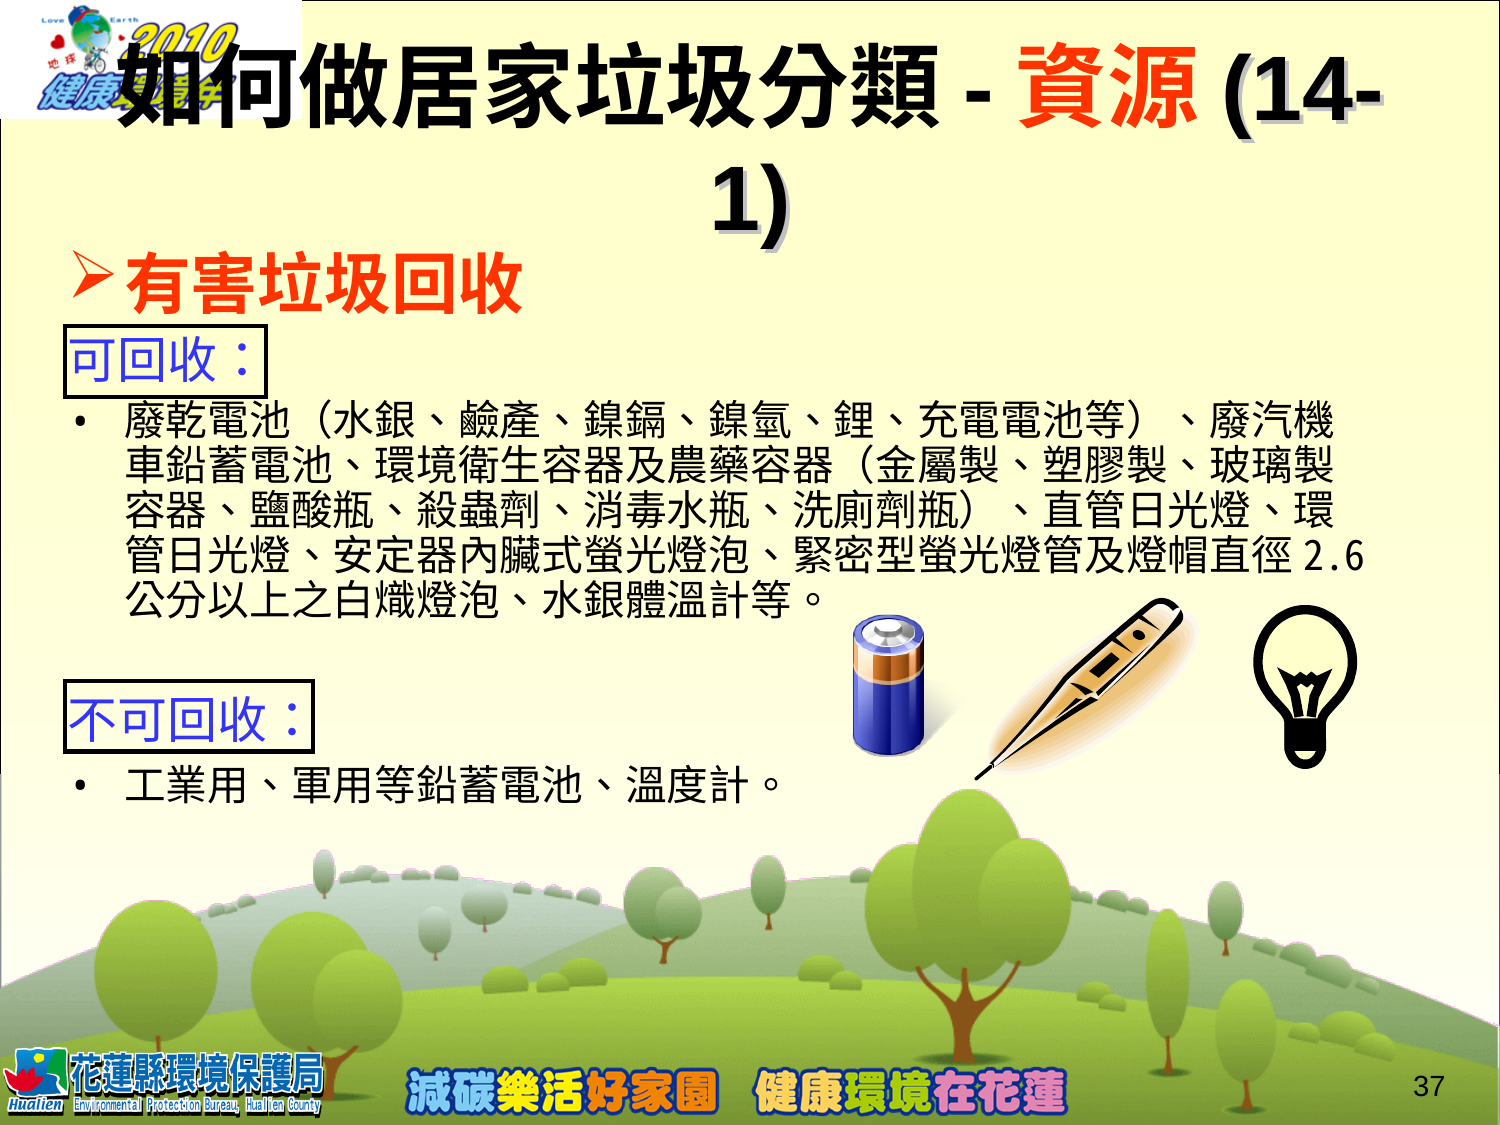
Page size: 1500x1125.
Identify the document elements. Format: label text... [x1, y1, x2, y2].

text_box 有害垃圾回收 可回收： 廢乾電池（水銀、鹼產、鎳鎘、鎳氫、鋰、充電電池等）、廢汽機車鉛蓄電池、環境衛生容器及農藥容器（金屬製、塑膠製、玻璃製容器、鹽酸瓶、殺蟲劑、消毒水瓶、洗廁劑瓶）、直管日光燈、環管日光燈、安定器內臟式螢光燈泡、緊密型螢光燈管及燈帽直徑2.6公分以上之白熾燈泡、水銀體溫計等。 [53, 243, 1389, 657]
picture [820, 597, 1199, 781]
text_box [64, 680, 313, 752]
text_box [64, 326, 266, 398]
text_box [1258, 609, 1353, 765]
picture [0, 774, 1500, 1125]
text_box 不可回收： 工業用、軍用等鉛蓄電池、溫度計。 [53, 680, 1389, 823]
title 如何做居家垃圾分類-資源(14-1) [75, 45, 1426, 233]
picture [0, 0, 302, 119]
